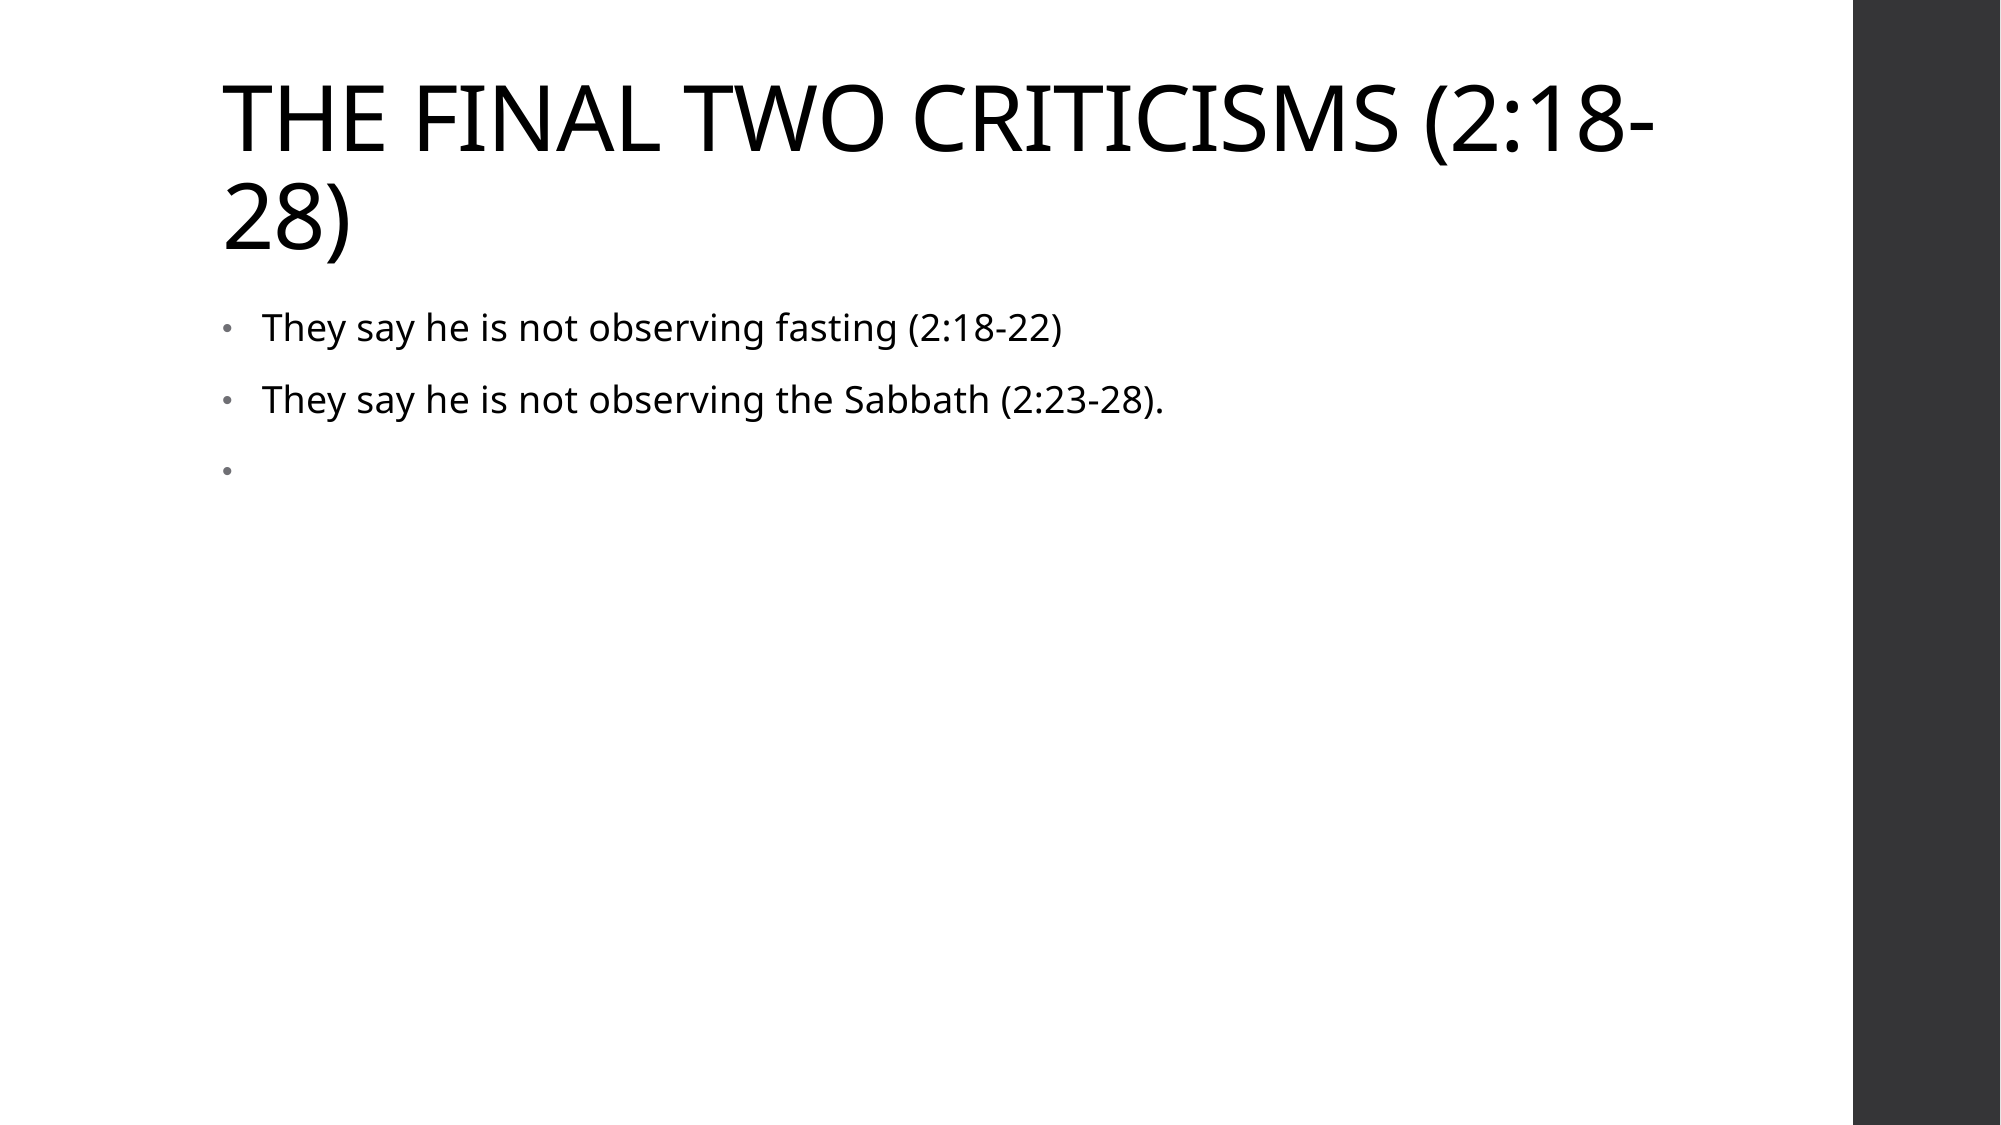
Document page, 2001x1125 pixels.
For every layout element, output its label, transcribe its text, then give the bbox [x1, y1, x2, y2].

list They say he is not observing fasting (2:18-22) They say he is not observing the Sabbath (2:23-28). [206, 299, 1617, 1014]
title THE FINAL TWO CRITICISMS (2:18-28) [206, 60, 1797, 278]
